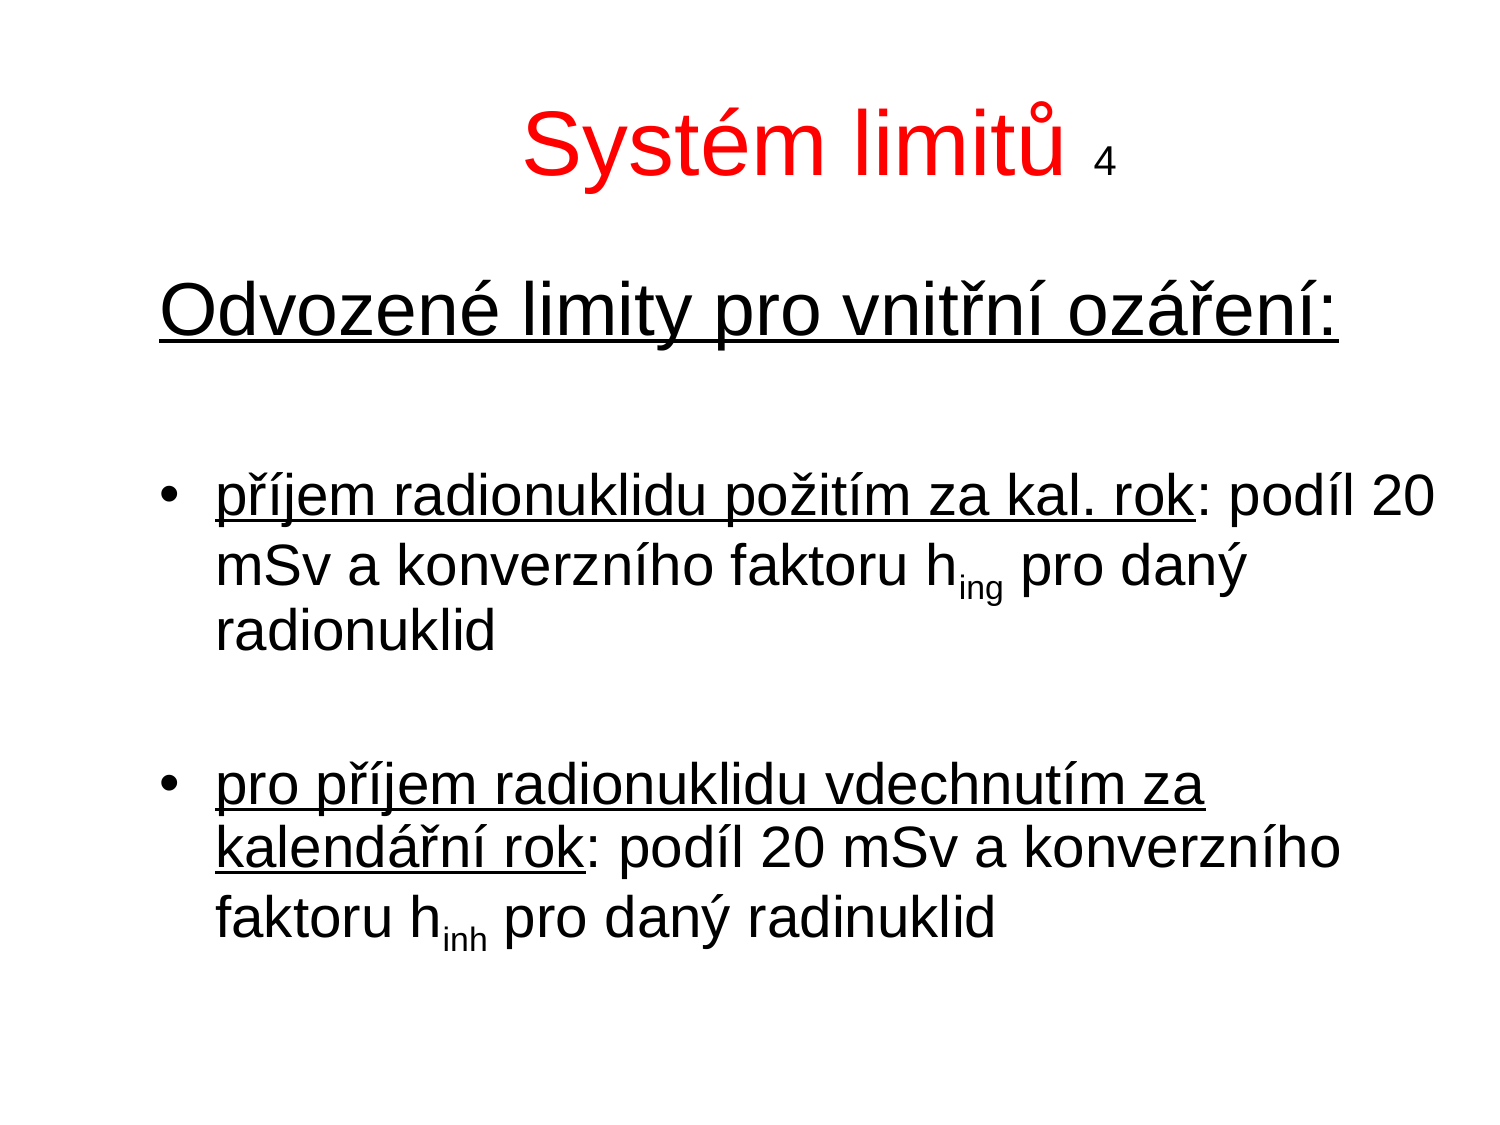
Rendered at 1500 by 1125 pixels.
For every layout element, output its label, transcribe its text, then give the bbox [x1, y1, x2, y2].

list Odvozené limity pro vnitřní ozáření: příjem radionuklidu požitím za kal. rok: podíl 20 mSv a konverzního faktoru hing pro daný radionuklid pro příjem radionuklidu vdechnutím za kalendářní rok: podíl 20 mSv a konverzního faktoru hinh pro daný radinuklid [144, 262, 1495, 1006]
title Systém limitů 4 [144, 45, 1495, 233]
